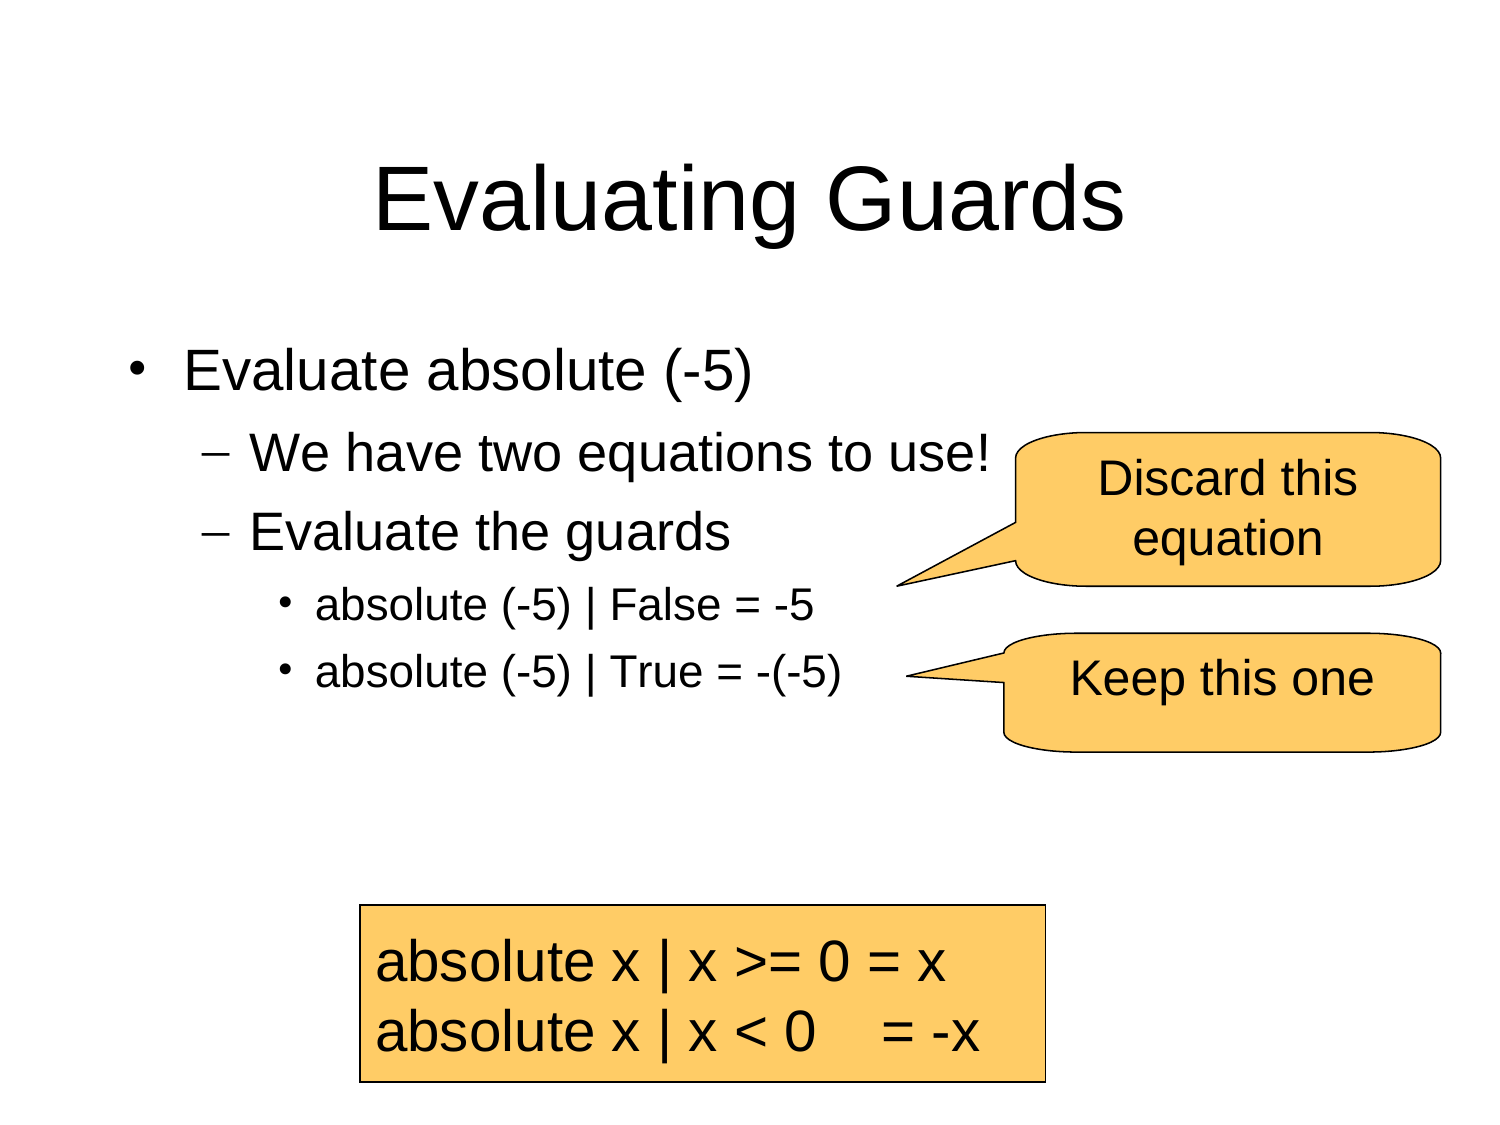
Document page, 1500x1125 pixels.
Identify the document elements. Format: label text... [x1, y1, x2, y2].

list Evaluate absolute (-5) We have two equations to use! Evaluate the guards absolute (-5) | False = -5 absolute (-5) | True = -(-5) [112, 324, 1388, 1000]
title Evaluating Guards [112, 99, 1388, 288]
text_box Keep this one [906, 633, 1441, 753]
text_box absolute x | x >= 0 = x absolute x | x < 0 = -x [360, 904, 1046, 1083]
text_box Discard this equation [896, 432, 1441, 587]
